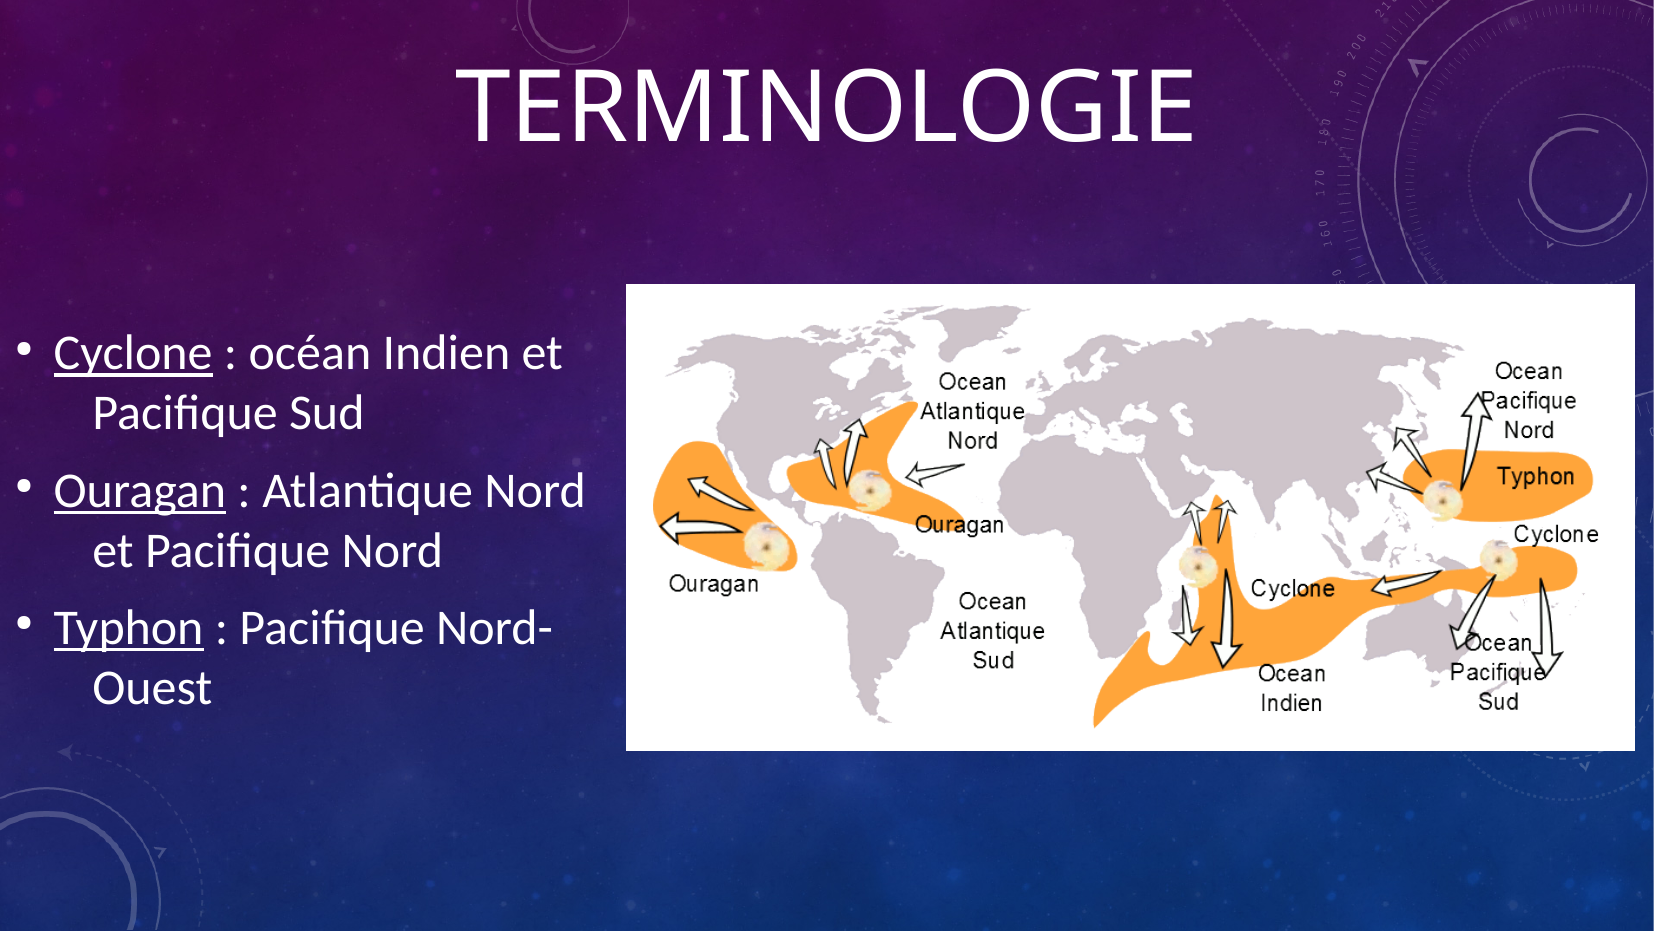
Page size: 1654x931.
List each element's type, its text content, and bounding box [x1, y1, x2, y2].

picture [653, 299, 1603, 736]
text_box [626, 284, 1635, 751]
title Terminologie [82, 23, 1571, 180]
list Cyclone : océan Indien et Pacifique Sud Ouragan : Atlantique Nord et Pacifique Nord Typhon : Pacifique Nord-Ouest [0, 283, 627, 751]
